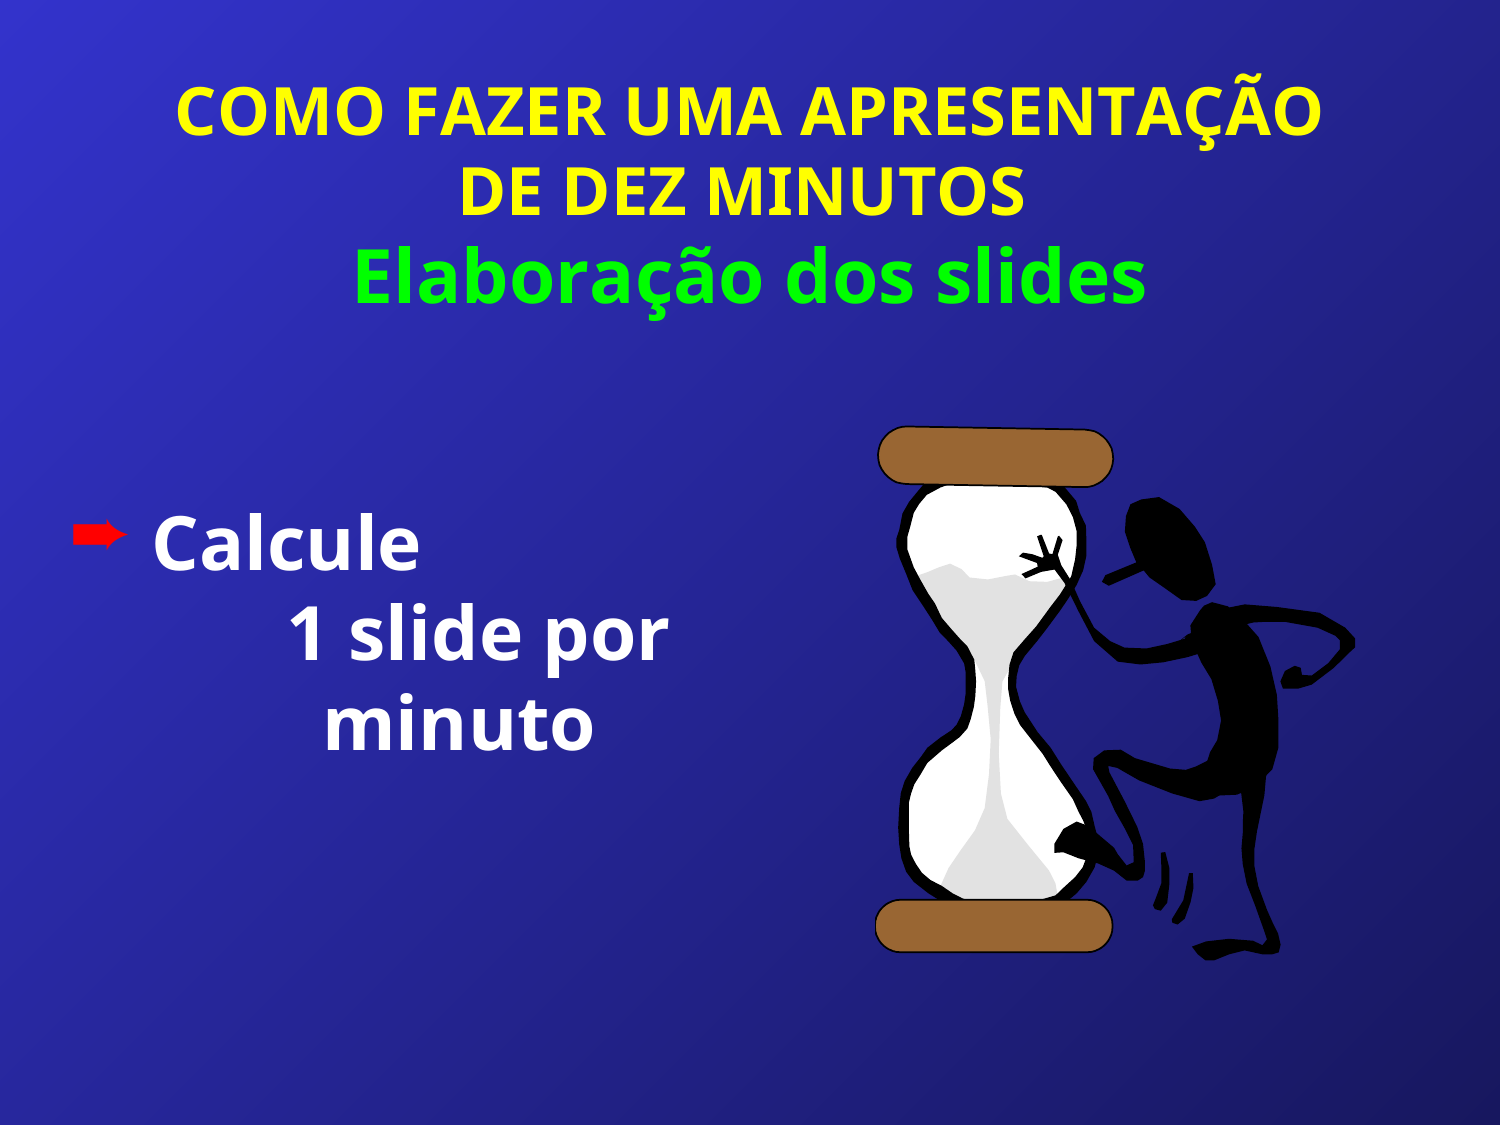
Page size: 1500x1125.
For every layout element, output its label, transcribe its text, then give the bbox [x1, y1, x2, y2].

picture [875, 425, 1356, 961]
list Calcule 1 slide por minuto [49, 487, 813, 1125]
title COMO FAZER UMA APRESENTAÇÃO DE DEZ MINUTOS Elaboração dos slides [112, 61, 1388, 327]
